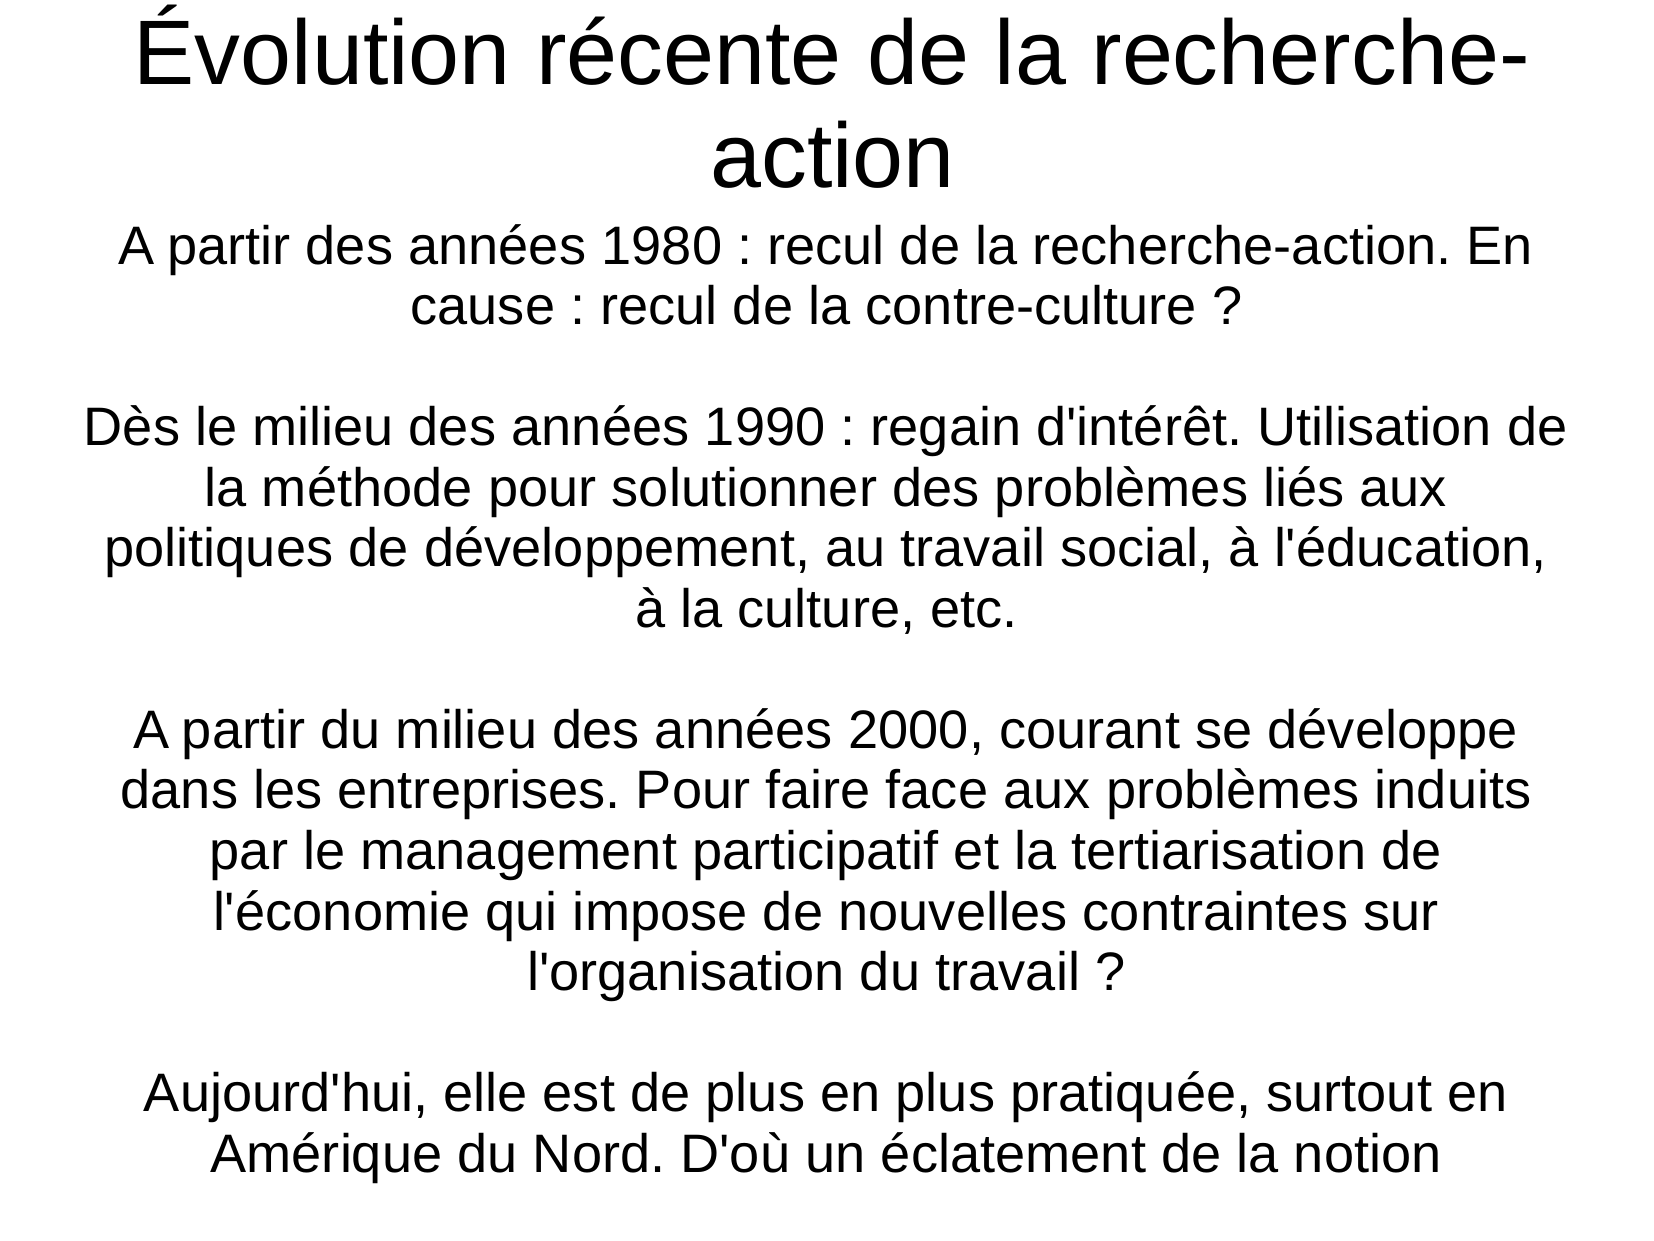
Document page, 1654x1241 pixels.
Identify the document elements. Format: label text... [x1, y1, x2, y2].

subtitle A partir des années 1980 : recul de la recherche-action. En cause : recul de la contre-culture ? Dès le milieu des années 1990 : regain d'intérêt. Utilisation de la méthode pour solutionner des problèmes liés aux politiques de développement, au travail social, à l'éducation, à la culture, etc. A partir du milieu des années 2000, courant se développe dans les entreprises. Pour faire face aux problèmes induits par le management participatif et la tertiarisation de l'économie qui impose de nouvelles contraintes sur l'organisation du travail ? Aujourd'hui, elle est de plus en plus pratiquée, surtout en Amérique du Nord. D'où un éclatement de la notion [82, 215, 1571, 1184]
title Évolution récente de la recherche-action [88, 1, 1577, 207]
